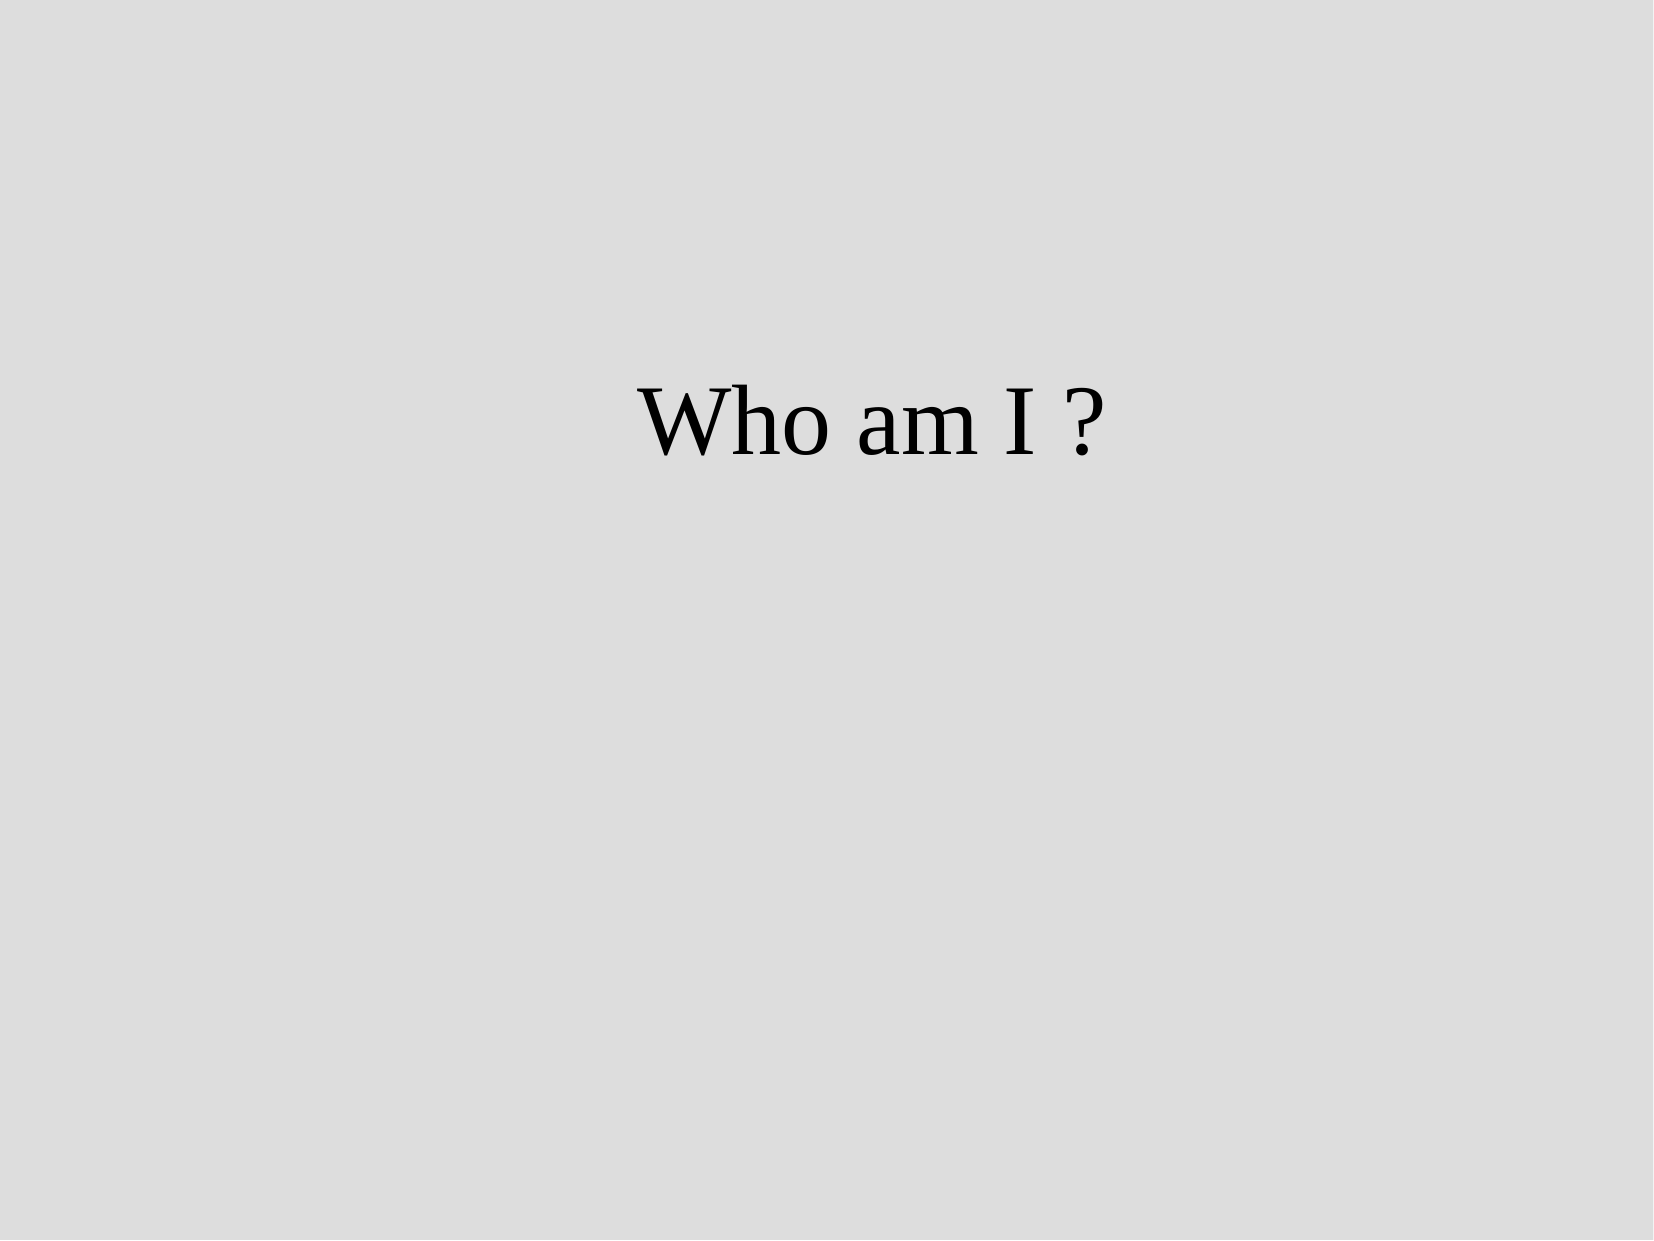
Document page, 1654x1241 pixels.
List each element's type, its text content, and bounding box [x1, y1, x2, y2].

subtitle [82, 49, 1571, 1010]
text_box Who am I ? [271, 357, 1473, 484]
